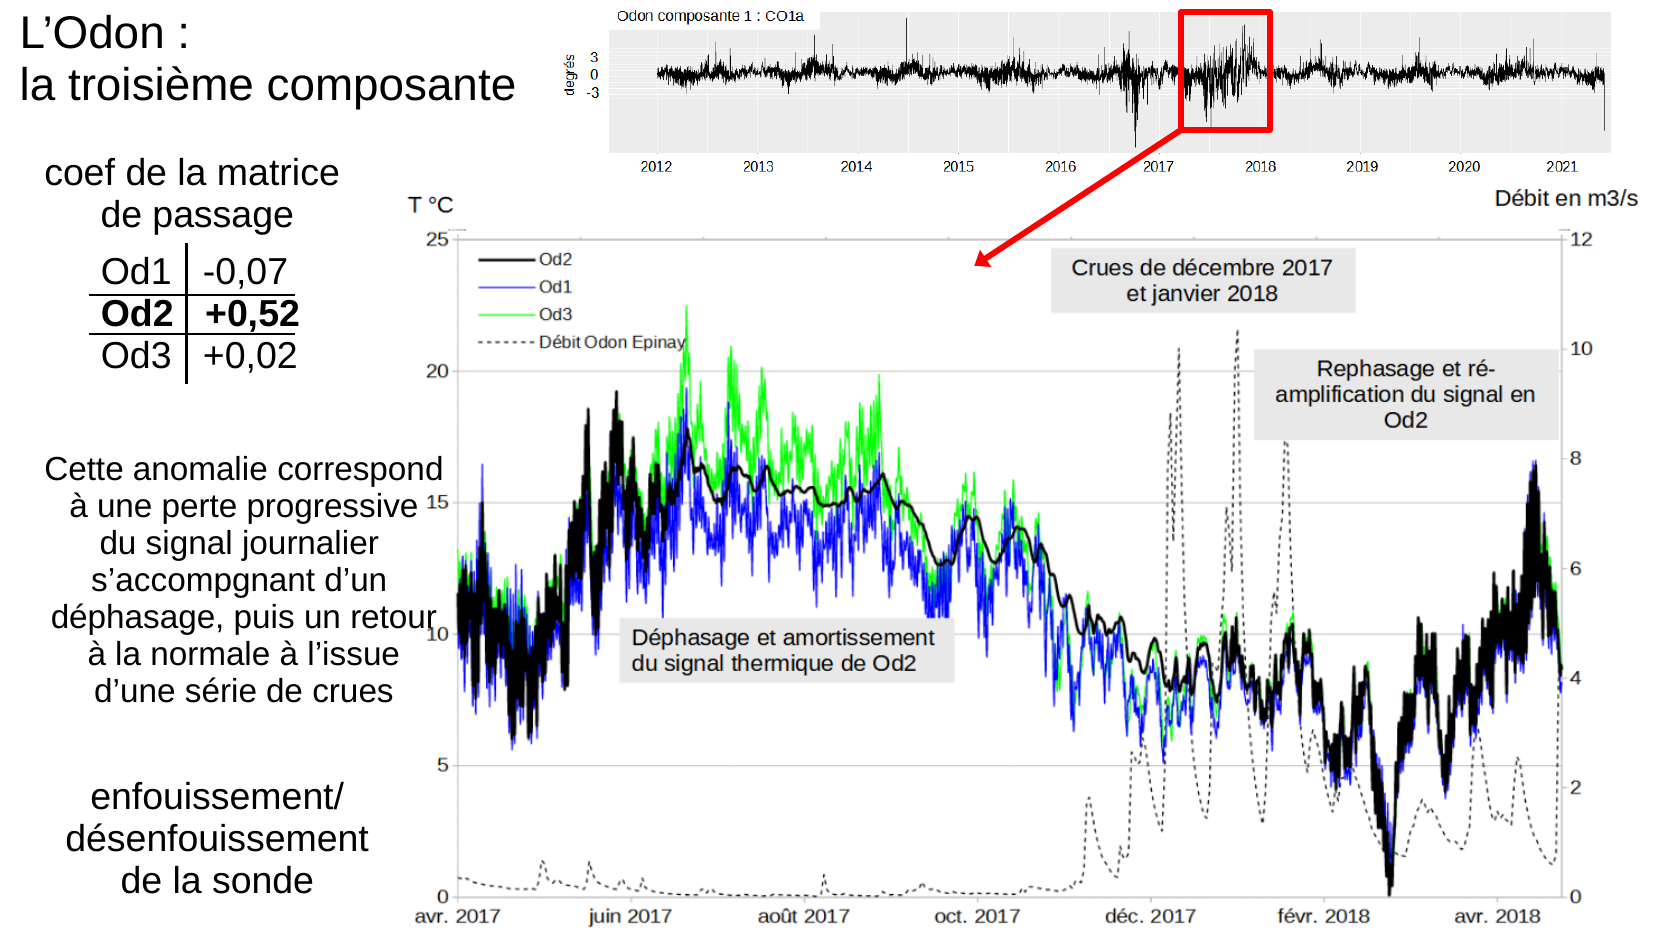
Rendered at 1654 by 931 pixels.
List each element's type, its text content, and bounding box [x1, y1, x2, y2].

text_box Cette anomalie correspond à une perte progressive du signal journalier s’accompgnant d’un déphasage, puis un retour à la normale à l’issue d’une série de crues [29, 442, 459, 717]
text_box L’Odon : la troisième composante [4, 0, 532, 118]
picture [354, 188, 1654, 931]
text_box enfouissement/ désenfouissement de la sonde [50, 767, 384, 909]
text_box Od1 -0,07 Od2 +0,52 Od3 +0,02 [86, 243, 185, 384]
text_box coef de la matrice de passage [29, 144, 366, 244]
picture [561, 6, 1614, 178]
text_box Od1 -0,07 Od2 +0,52 Od3 +0,02 [188, 243, 315, 384]
picture [1184, 15, 1267, 127]
